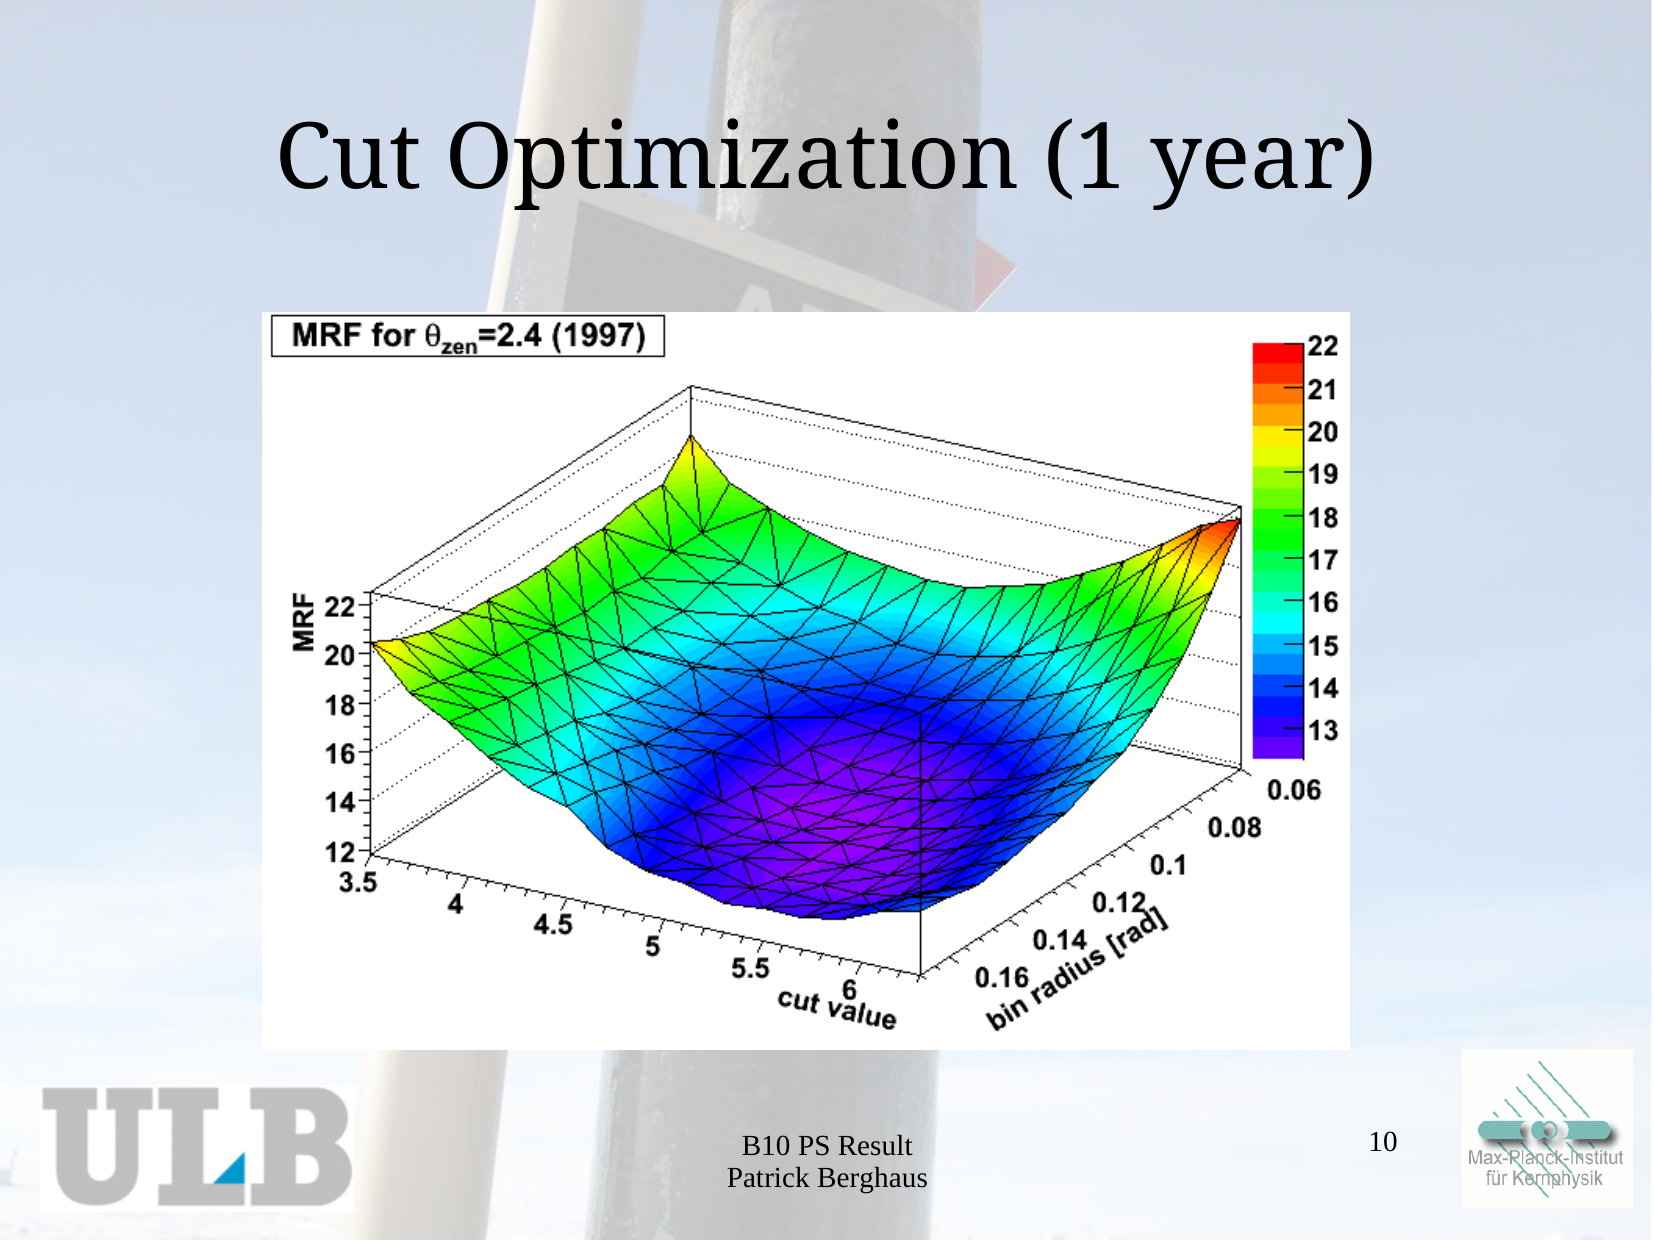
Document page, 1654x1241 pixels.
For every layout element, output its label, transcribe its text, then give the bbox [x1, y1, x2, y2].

picture [1462, 1049, 1633, 1208]
picture [262, 312, 1350, 1051]
picture [40, 1085, 354, 1212]
title Cut Optimization (1 year) [82, 49, 1571, 257]
